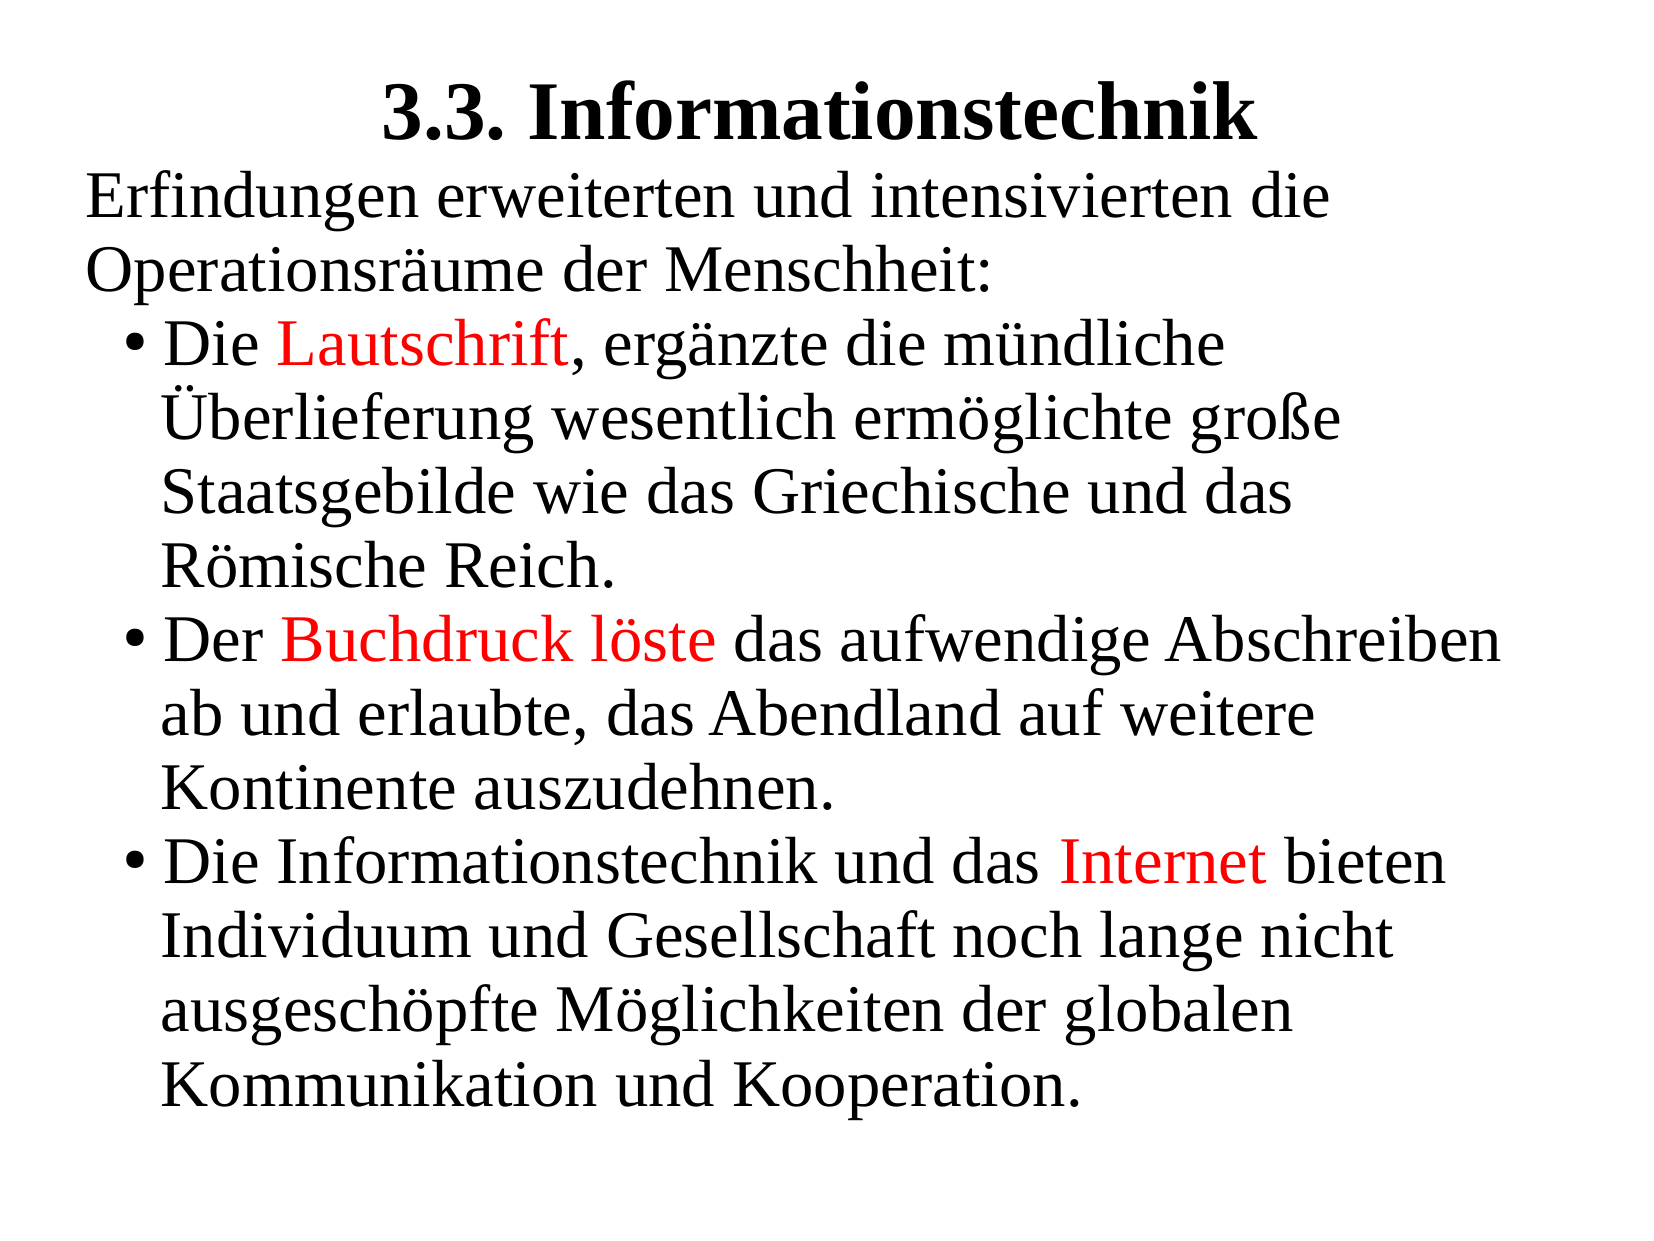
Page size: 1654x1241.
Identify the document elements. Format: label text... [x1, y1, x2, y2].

text_box 3.3. Informationstechnik Erfindungen erweiterten und intensivierten die Operationsräume der Menschheit: Die Lautschrift, ergänzte die mündliche Überlieferung wesentlich ermöglichte große Staatsgebilde wie das Griechische und das Römische Reich. Der Buchdruck löste das aufwendige Abschreiben ab und erlaubte, das Abendland auf weitere Kontinente auszudehnen. Die Informationstechnik und das Internet bieten Individuum und Gesellschaft noch lange nicht ausgeschöpfte Möglichkeiten der globalen Kommunikation und Kooperation. [70, 58, 1589, 1128]
